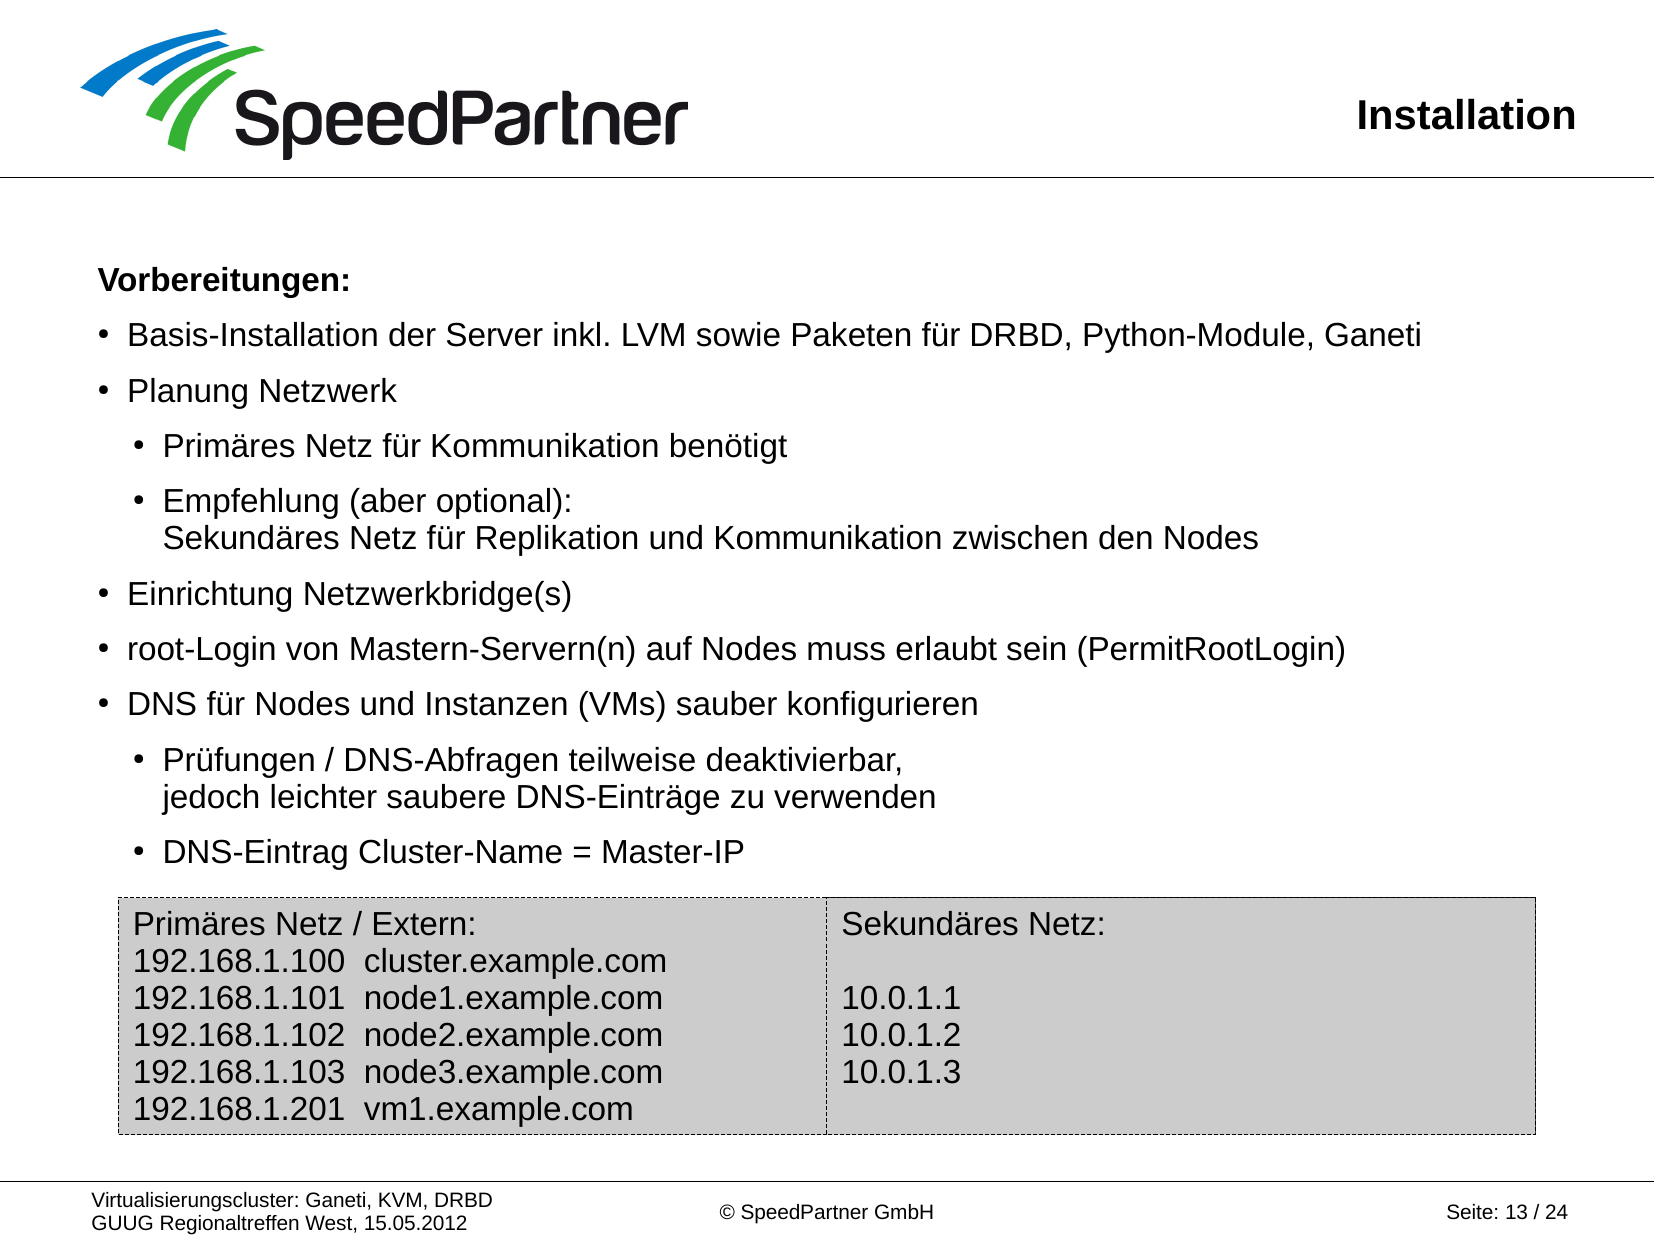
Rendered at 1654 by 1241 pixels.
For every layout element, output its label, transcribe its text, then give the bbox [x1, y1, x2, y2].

title Installation [590, 70, 1577, 160]
text_box Primäres Netz / Extern: 192.168.1.100 cluster.example.com 192.168.1.101 node1.example.com 192.168.1.102 node2.example.com 192.168.1.103 node3.example.com 192.168.1.201 vm1.example.com [118, 897, 826, 1135]
text_box Vorbereitungen: Basis-Installation der Server inkl. LVM sowie Paketen für DRBD, Python-Module, Ganeti Planung Netzwerk Primäres Netz für Kommunikation benötigt Empfehlung (aber optional): Sekundäres Netz für Replikation und Kommunikation zwischen den Nodes Einrichtung Netzwerkbridge(s) root-Login von Mastern-Servern(n) auf Nodes muss erlaubt sein (PermitRootLogin) DNS für Nodes und Instanzen (VMs) sauber konfigurieren Prüfungen / DNS-Abfragen teilweise deaktivierbar, jedoch leichter saubere DNS-Einträge zu verwenden DNS-Eintrag Cluster-Name = Master-IP [82, 254, 1565, 1177]
text_box Sekundäres Netz: 10.0.1.1 10.0.1.2 10.0.1.3 [826, 897, 1536, 1135]
picture [80, 29, 688, 160]
